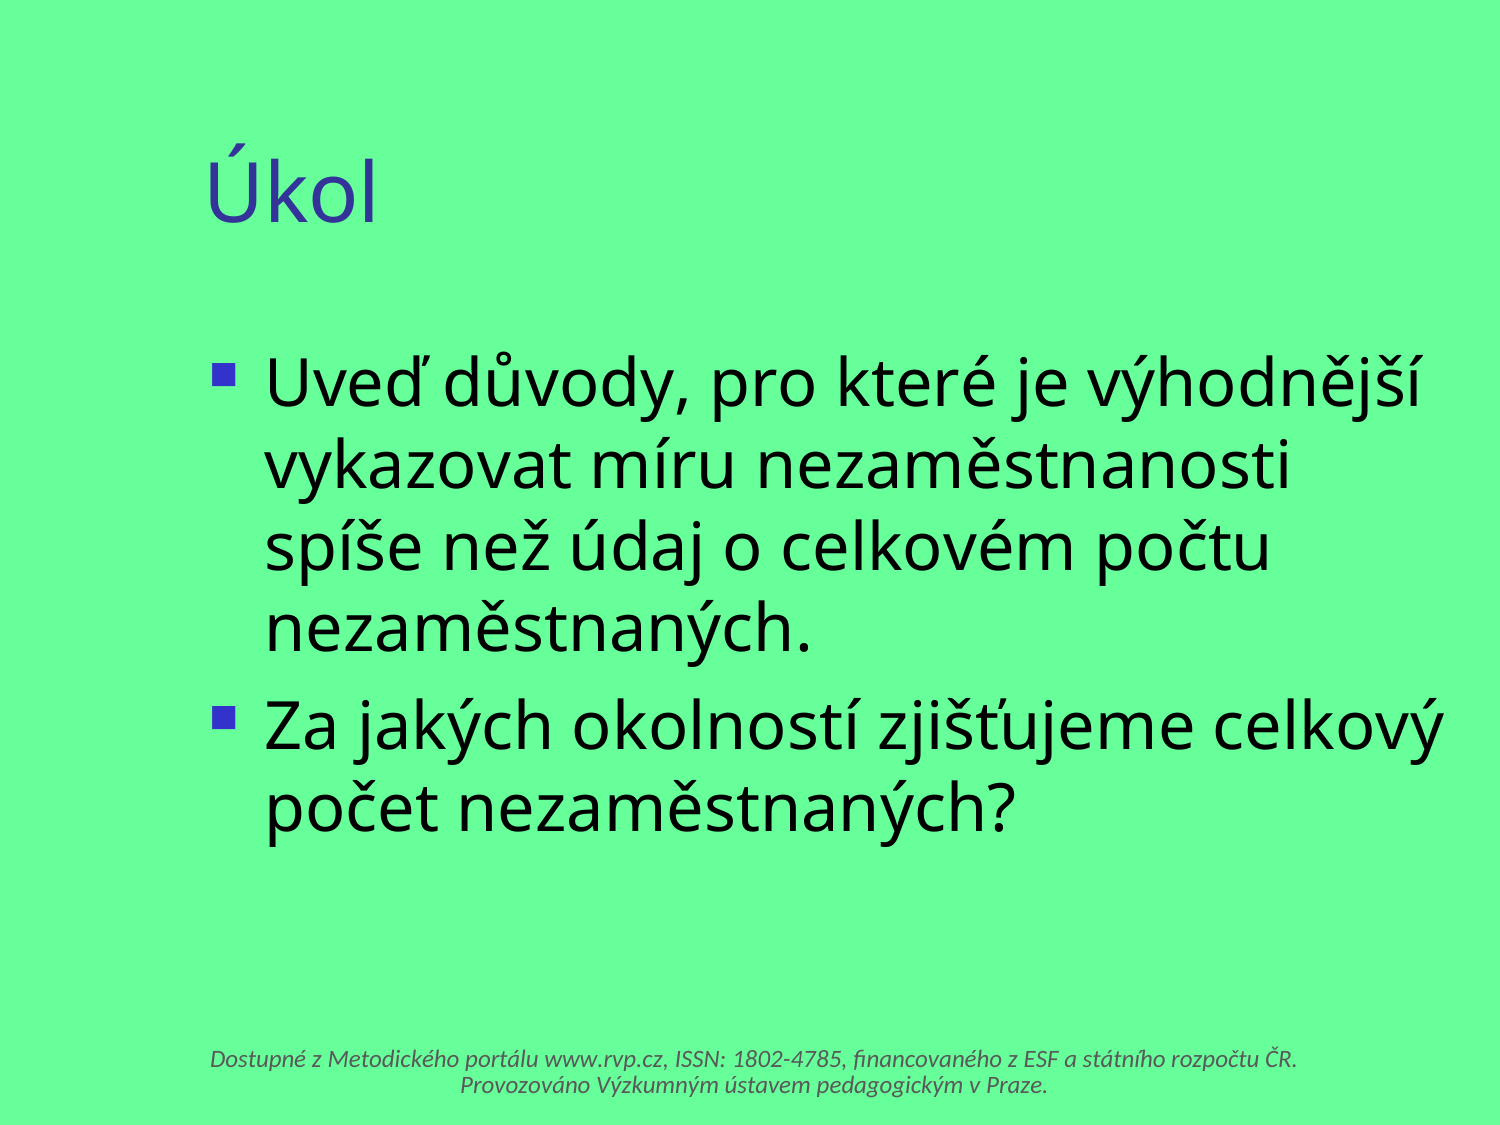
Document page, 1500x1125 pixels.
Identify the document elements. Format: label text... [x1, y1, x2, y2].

list Uveď důvody, pro které je výhodnější vykazovat míru nezaměstnanosti spíše než údaj o celkovém počtu nezaměstnaných. Za jakých okolností zjišťujeme celkový počet nezaměstnaných? [193, 331, 1469, 1032]
text_box Dostupné z Metodického portálu www.rvp.cz, ISSN: 1802-4785, financovaného z ESF a státního rozpočtu ČR. Provozováno Výzkumným ústavem pedagogickým v Praze. [133, 1042, 1377, 1103]
title Úkol [188, 7, 1467, 248]
